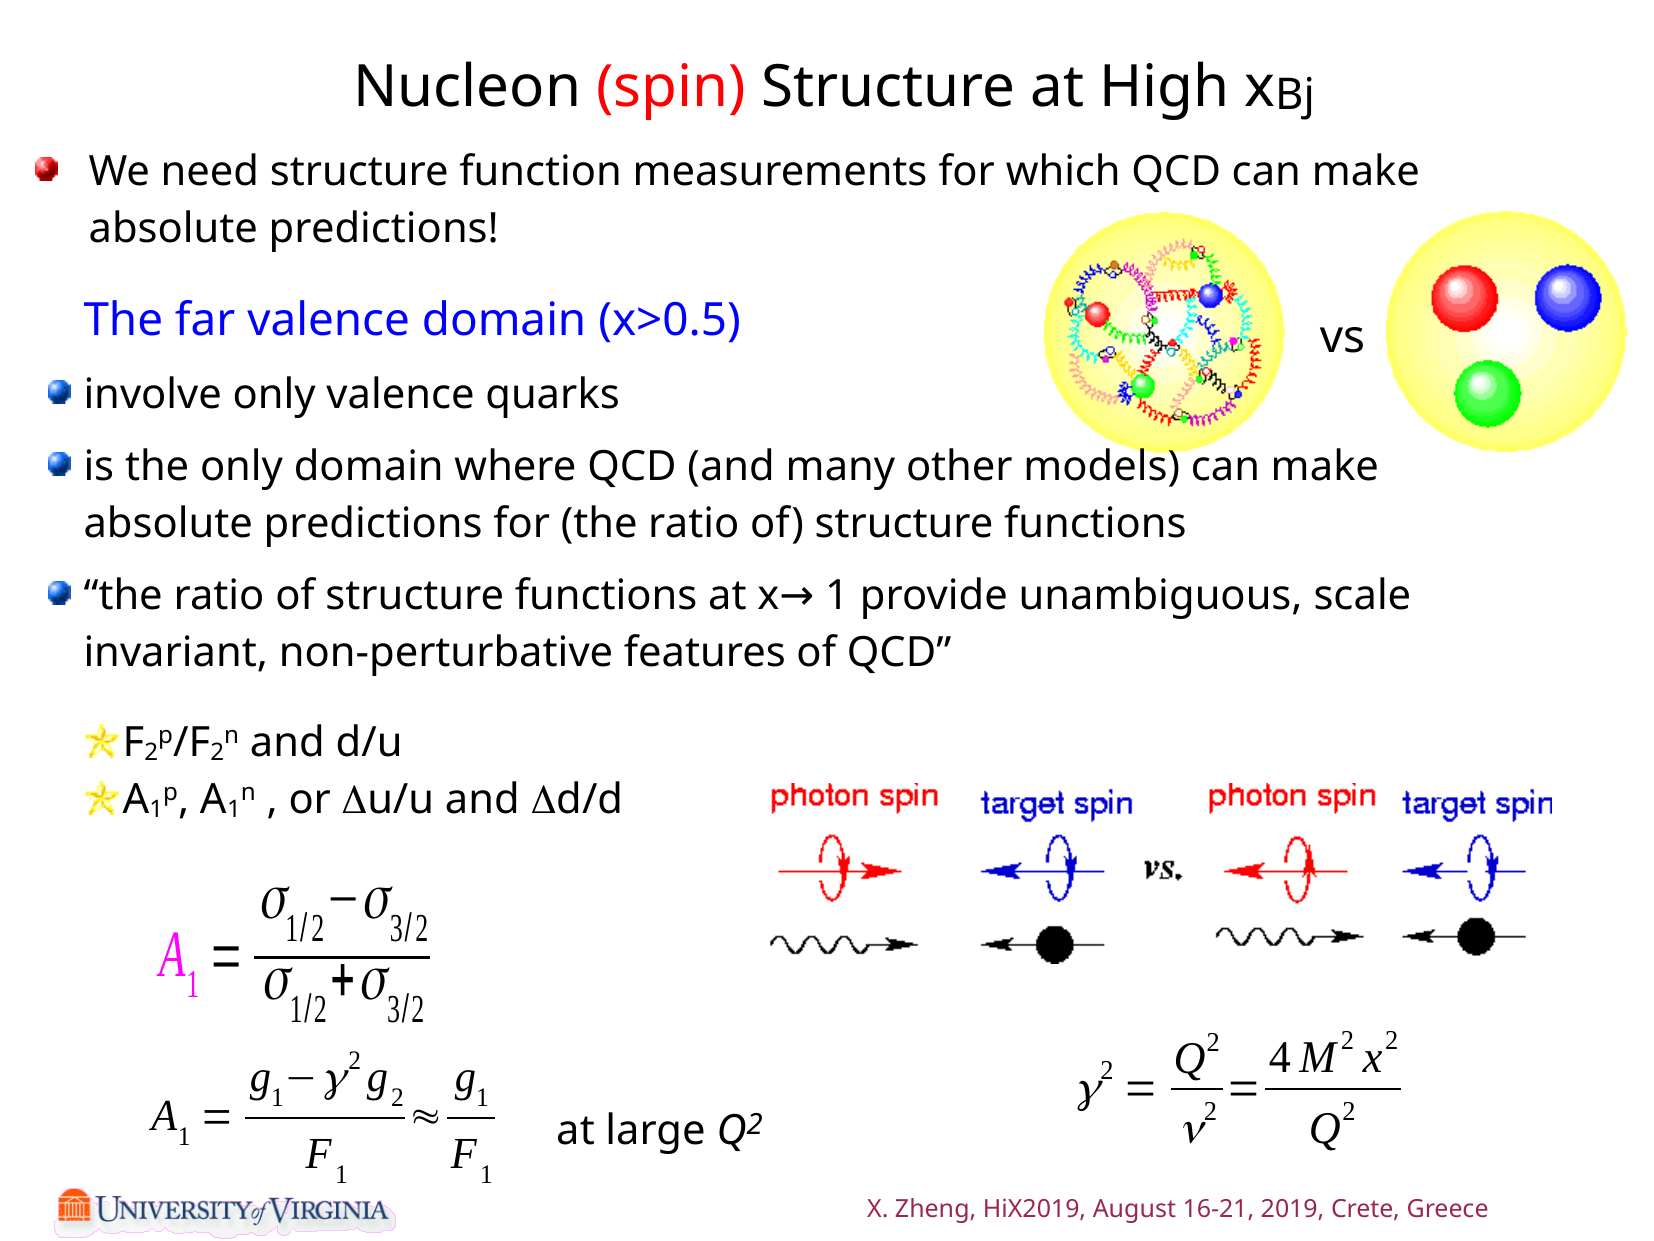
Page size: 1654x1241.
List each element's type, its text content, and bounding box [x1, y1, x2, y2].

picture [1386, 211, 1627, 452]
picture [1044, 263, 1285, 278]
chart [149, 883, 439, 1034]
text_box The far valence domain (x>0.5) involve only valence quarks is the only domain where QCD (and many other models) can make absolute predictions for (the ratio of) structure functions “the ratio of structure functions at x→ 1 provide unambiguous, scale invariant, non-perturbative features of QCD” [33, 278, 1459, 694]
chart [142, 1041, 503, 1192]
text_box Nucleon (spin) Structure at High xBj [0, 37, 1654, 131]
picture [35, 1171, 409, 1241]
picture [769, 783, 1552, 964]
text_box .at large Q2 [530, 1092, 795, 1166]
list We need structure function measurements for which QCD can make absolute predictions! [17, 140, 1595, 263]
chart [1065, 1021, 1409, 1157]
text_box F2p/F2n and d/u A1p, A1n , or Du/u and Dd/d [70, 704, 1609, 889]
